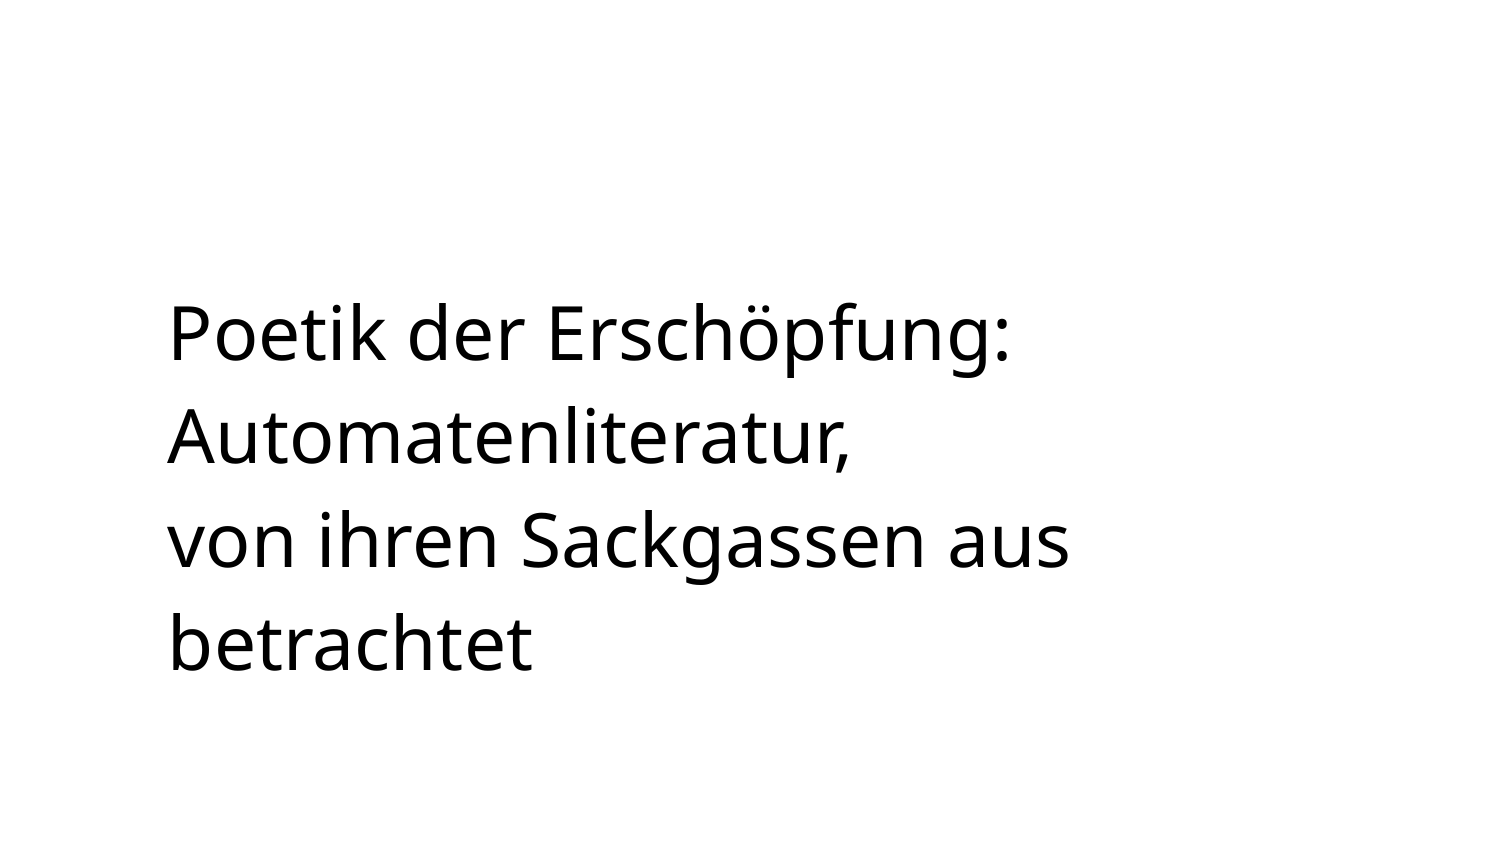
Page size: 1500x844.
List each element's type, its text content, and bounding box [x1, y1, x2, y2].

text_box Poetik der Erschöpfung: Automatenliteratur, von ihren Sackgassen aus betrachtet [152, 256, 1347, 701]
